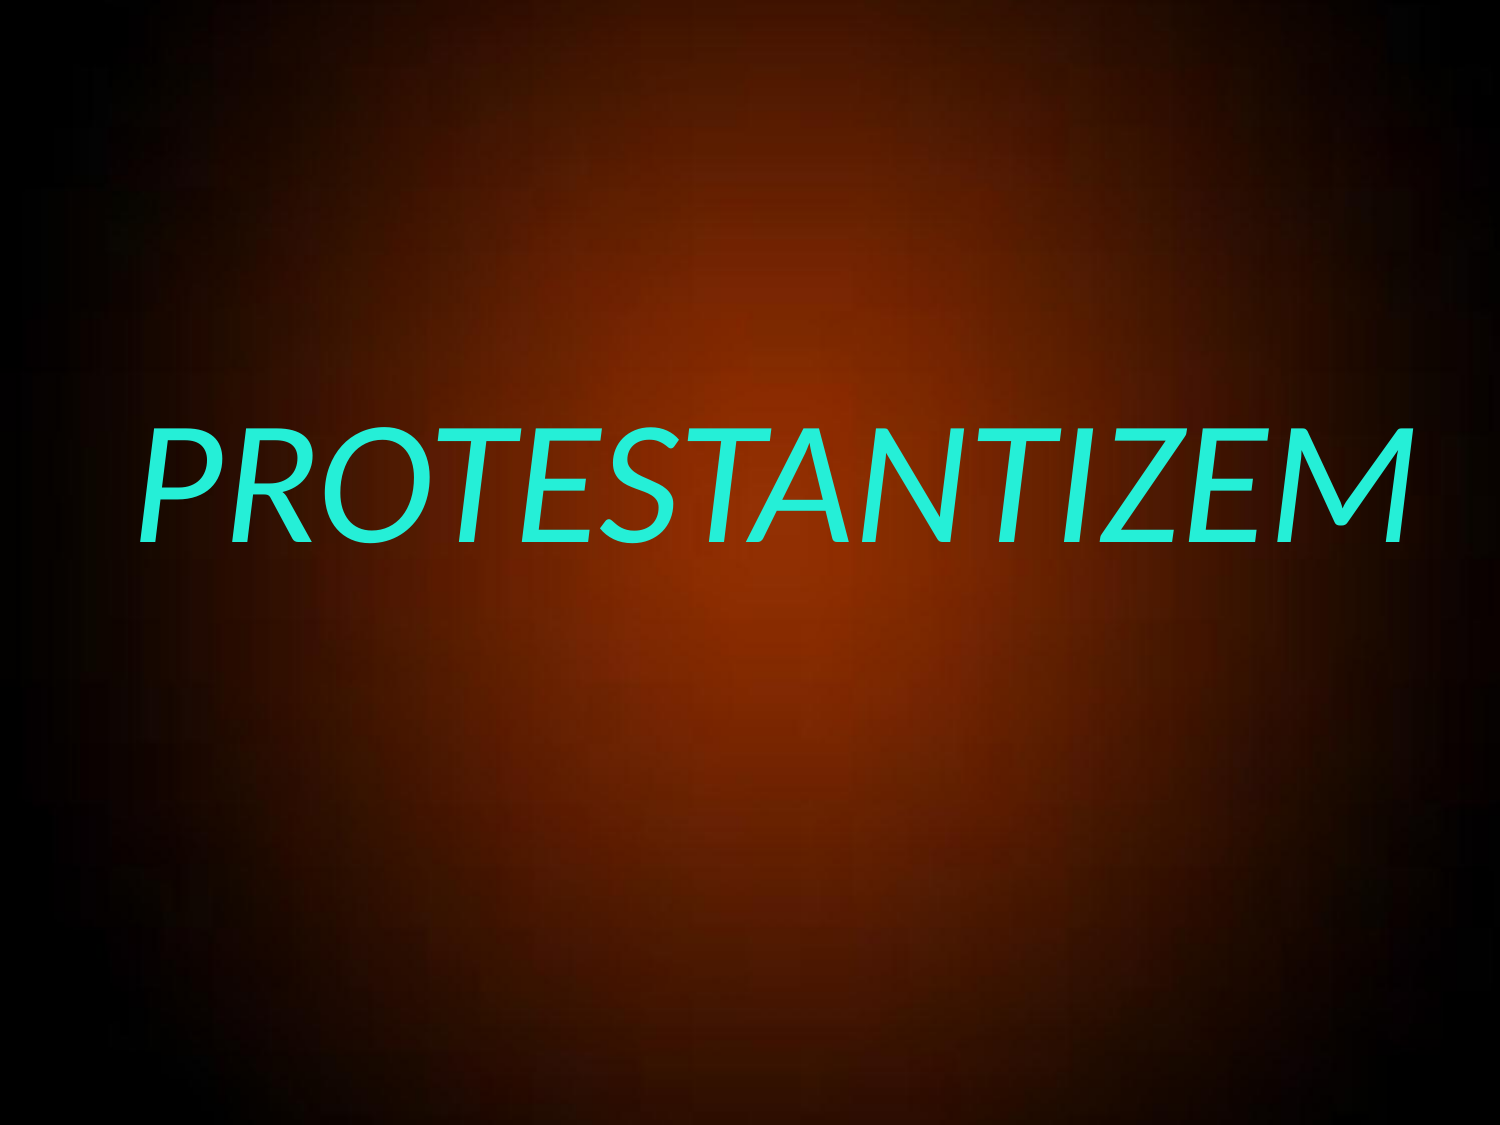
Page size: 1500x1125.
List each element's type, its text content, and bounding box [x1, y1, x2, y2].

picture [0, 0, 1500, 1125]
title PROTESTANTIZEM [105, 351, 1447, 593]
